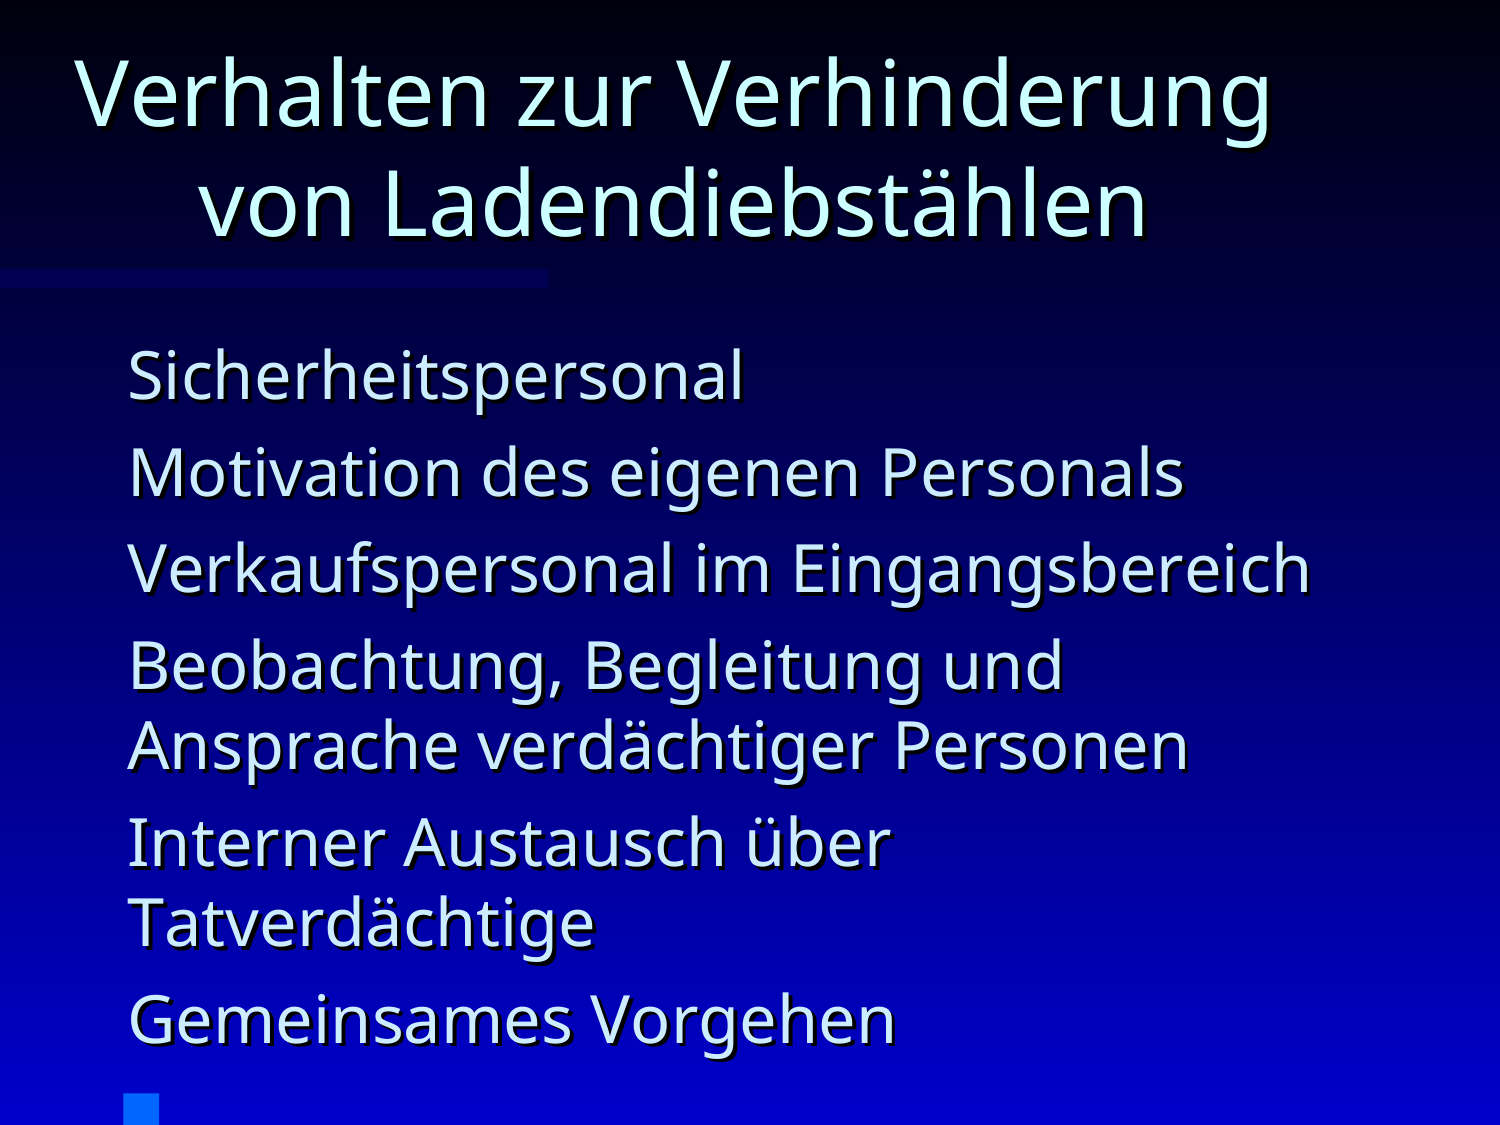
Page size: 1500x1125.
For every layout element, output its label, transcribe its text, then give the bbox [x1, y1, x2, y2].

list Sicherheitspersonal Motivation des eigenen Personals Verkaufspersonal im Eingangsbereich Beobachtung, Begleitung und Ansprache verdächtiger Personen Interner Austausch über Tatverdächtige Gemeinsames Vorgehen [112, 324, 1388, 1125]
title Verhalten zur Verhinderung von Ladendiebstählen [37, 27, 1313, 263]
